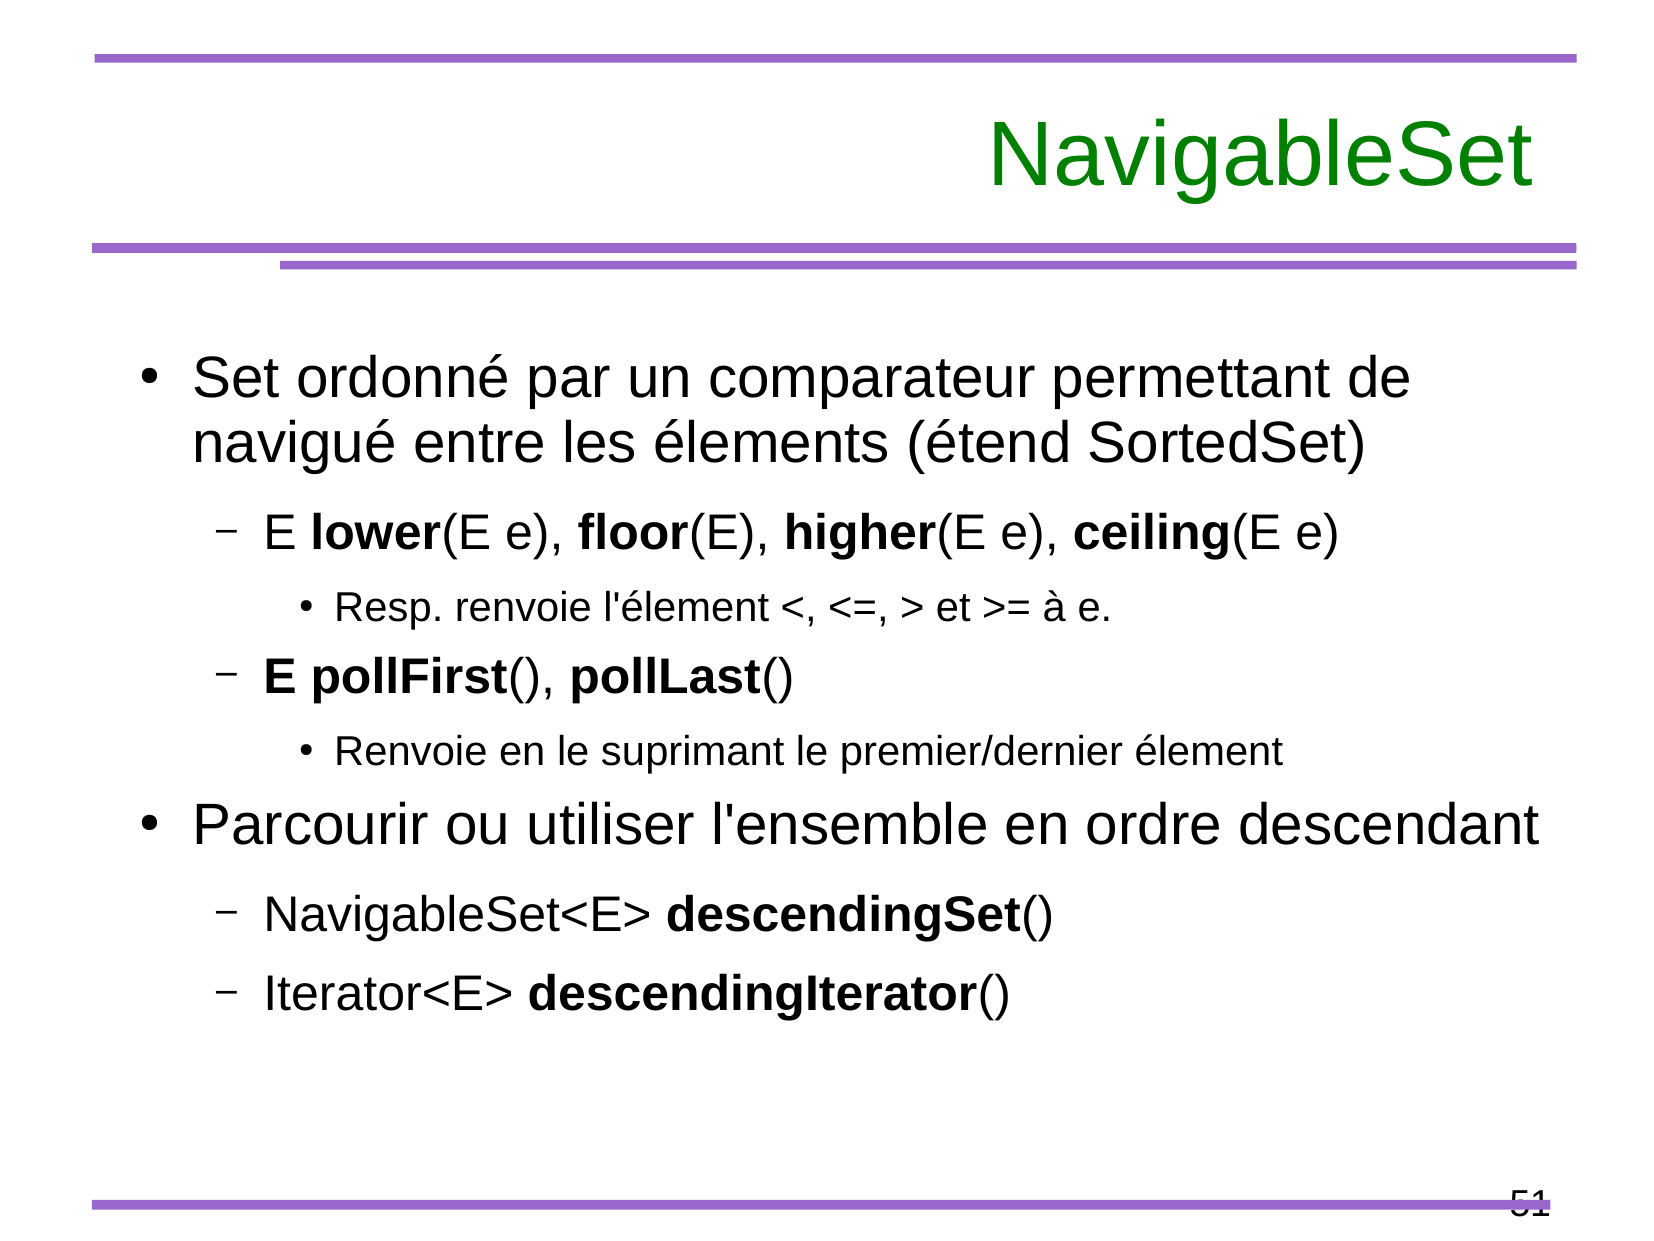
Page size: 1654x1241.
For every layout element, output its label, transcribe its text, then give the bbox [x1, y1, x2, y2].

title NavigableSet [121, 49, 1534, 257]
list Set ordonné par un comparateur permettant de navigué entre les élements (étend SortedSet) E lower(E e), floor(E), higher(E e), ceiling(E e) Resp. renvoie l'élement <, <=, > et >= à e. E pollFirst(), pollLast() Renvoie en le suprimant le premier/dernier élement Parcourir ou utiliser l'ensemble en ordre descendant NavigableSet<E> descendingSet() Iterator<E> descendingIterator() [121, 344, 1570, 1127]
